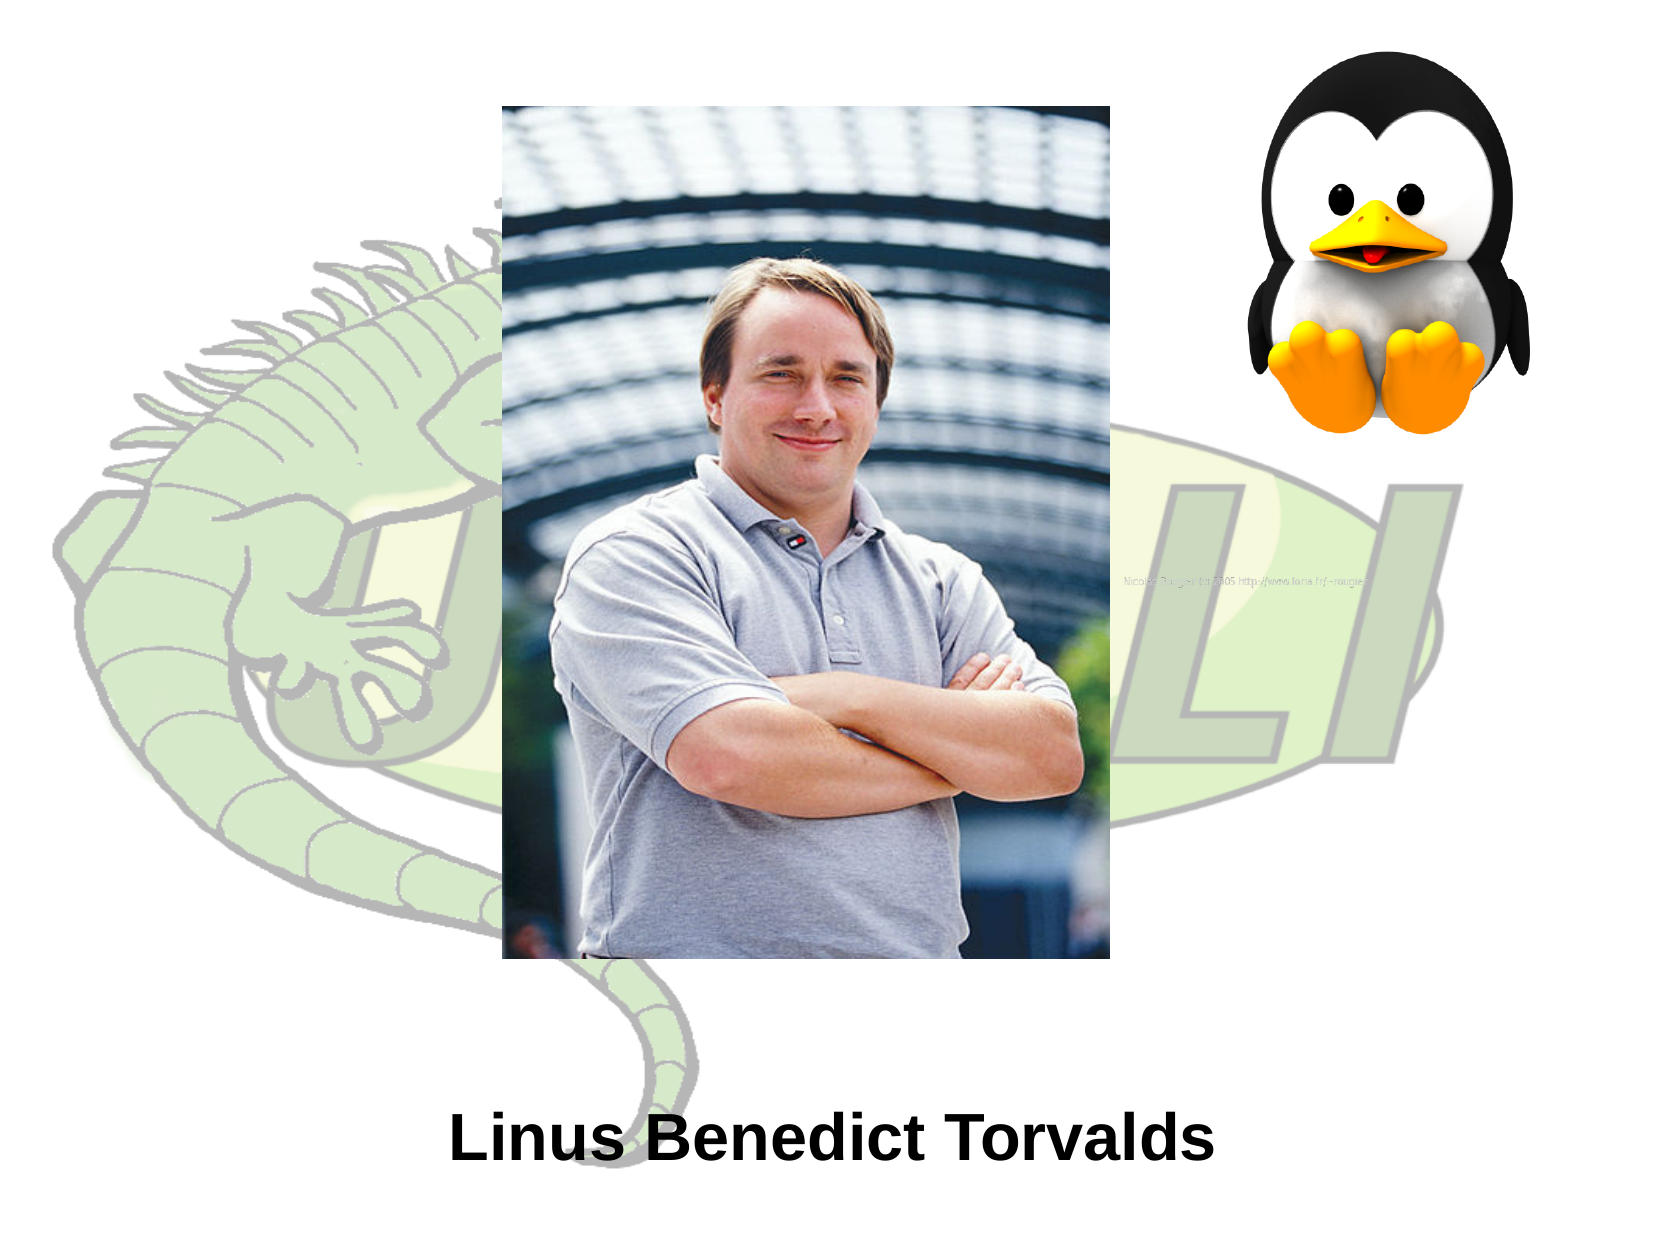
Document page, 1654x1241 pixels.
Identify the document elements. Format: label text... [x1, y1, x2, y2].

picture [0, 0, 1654, 1241]
title Linus Benedict Torvalds [40, 1099, 1627, 1201]
